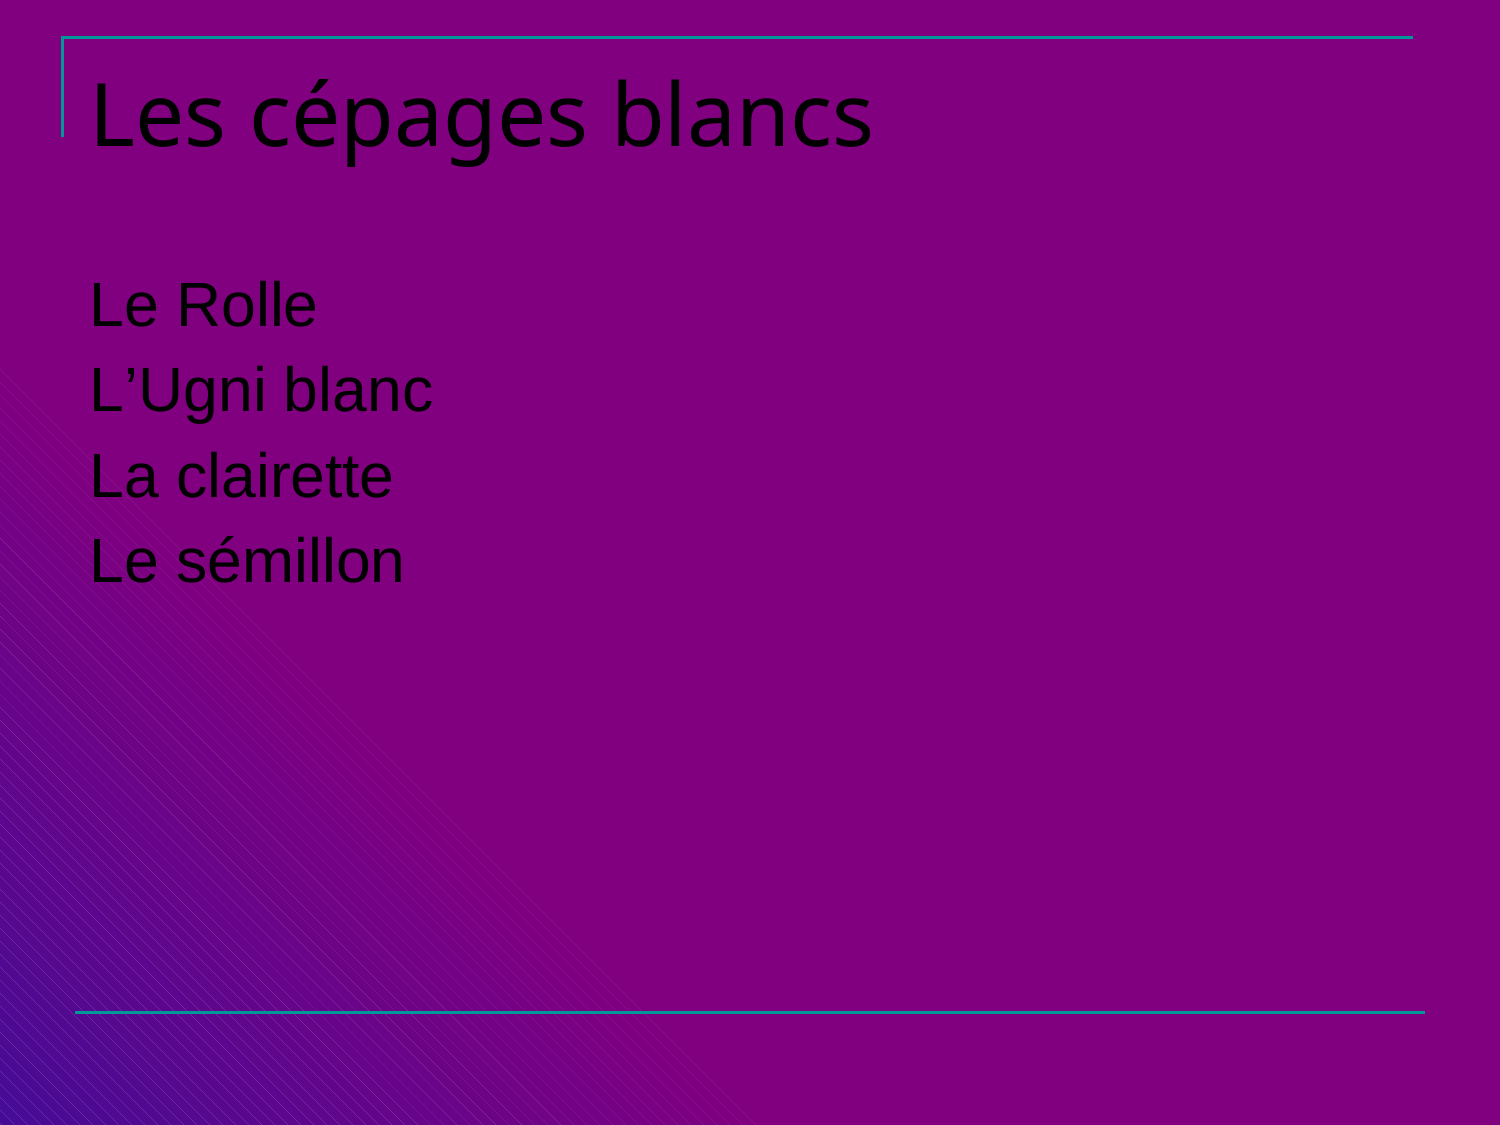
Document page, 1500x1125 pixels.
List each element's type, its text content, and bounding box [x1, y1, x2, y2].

list Le Rolle L’Ugni blanc La clairette Le sémillon [75, 262, 1426, 1006]
title Les cépages blancs [75, 45, 1426, 233]
